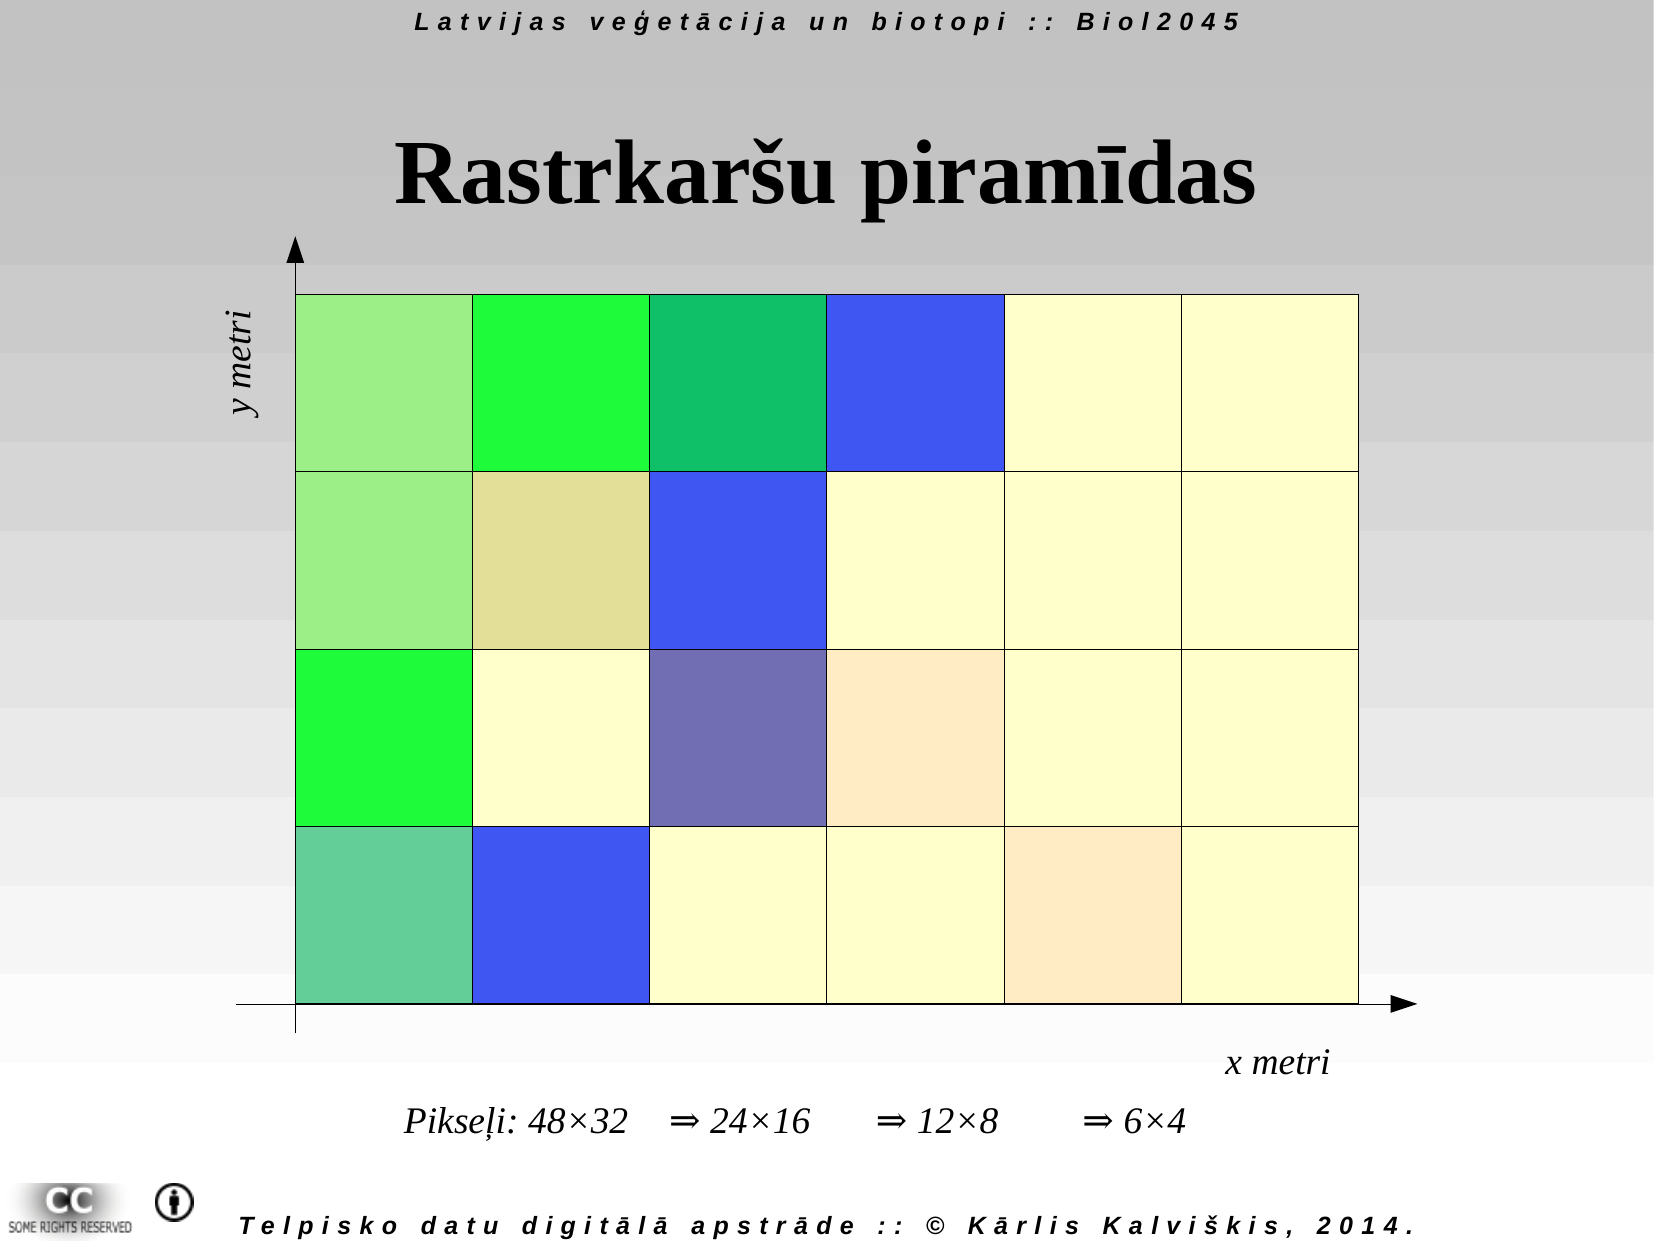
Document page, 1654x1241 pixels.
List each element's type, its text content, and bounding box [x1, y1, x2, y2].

text_box ⇒ 6×4 [1067, 1092, 1197, 1149]
text_box ⇒ 24×16 [654, 1092, 821, 1149]
text_box [295, 294, 1359, 1004]
text_box Pikseļi: 48×32 [389, 1092, 644, 1149]
title Rastrkaršu piramīdas [29, 49, 1625, 296]
text_box ⇒ 12×8 [861, 1092, 1009, 1149]
text_box x metri [1210, 1033, 1346, 1090]
text_box y metri [209, 295, 266, 431]
picture [0, 0, 1654, 1241]
